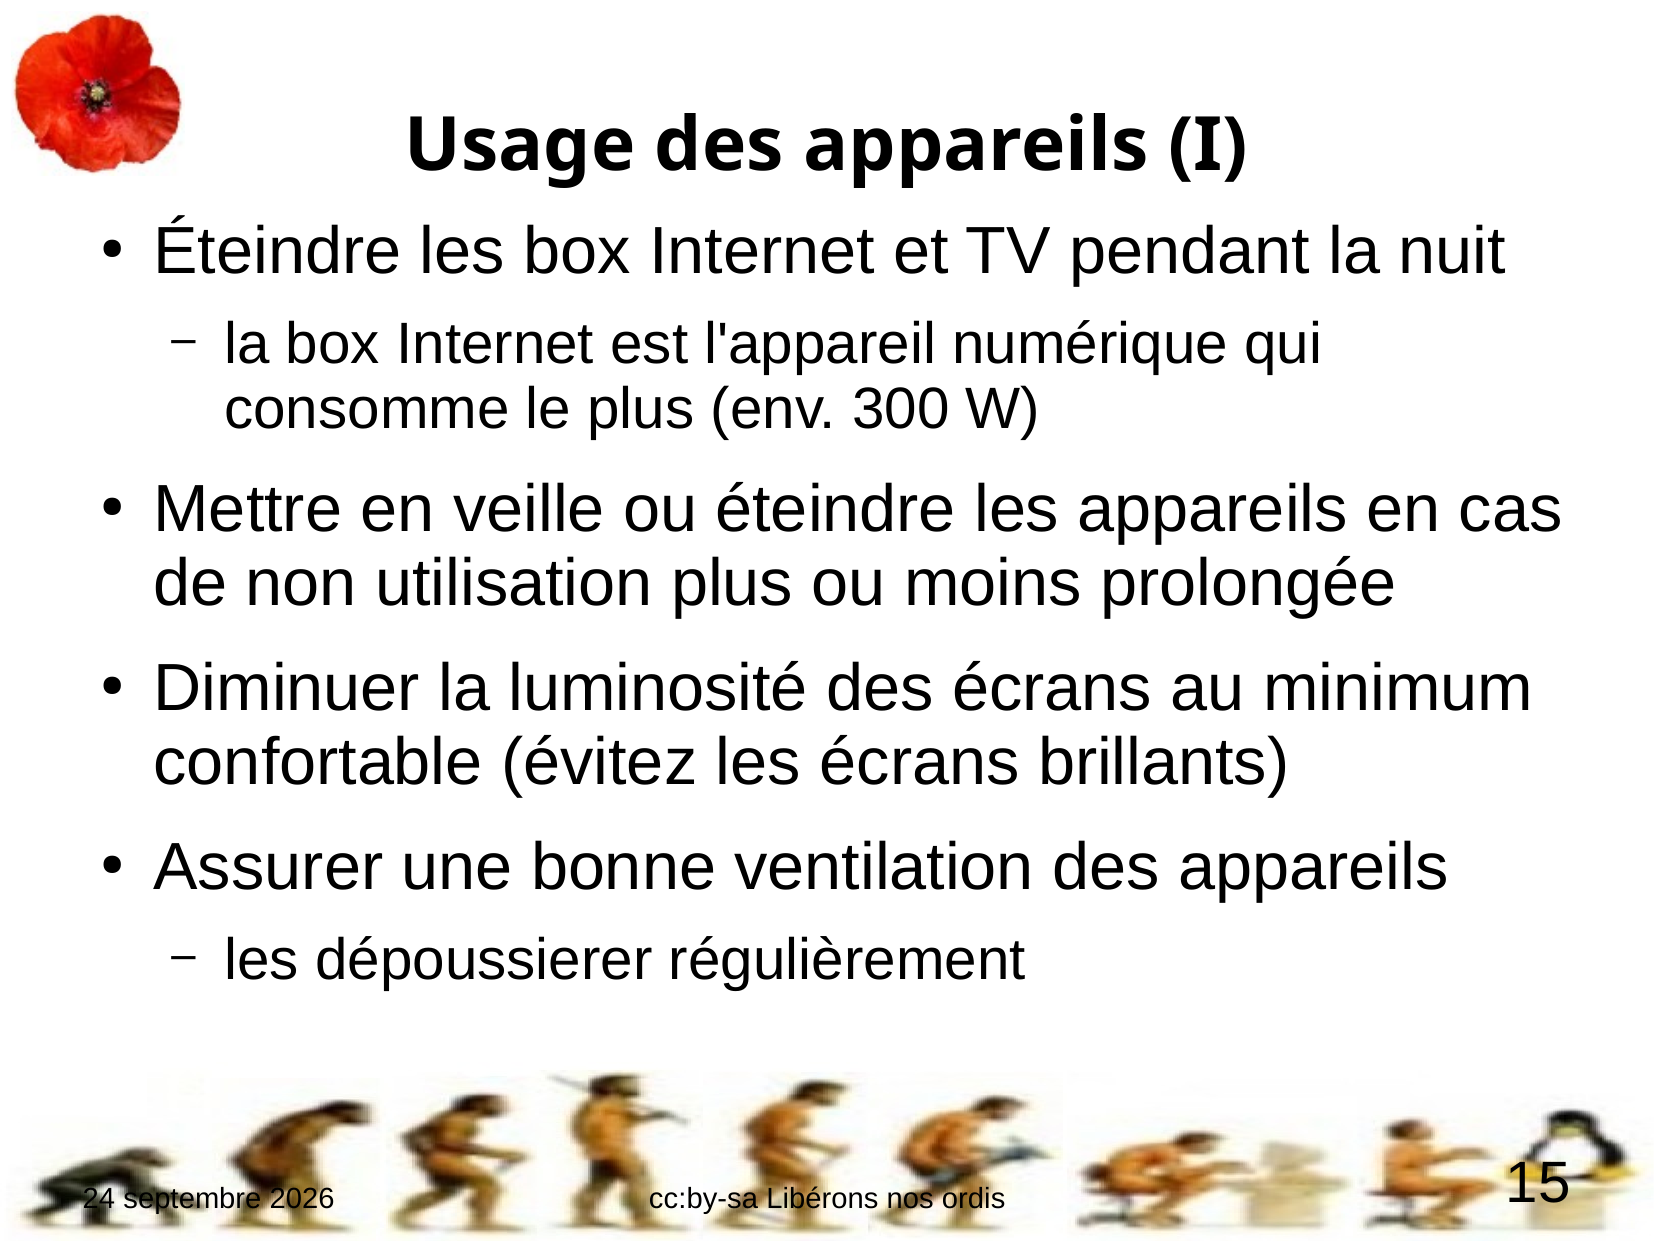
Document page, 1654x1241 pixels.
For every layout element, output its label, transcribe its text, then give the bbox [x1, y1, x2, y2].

title Usage des appareils (I) [82, 82, 1571, 201]
list Éteindre les box Internet et TV pendant la nuit la box Internet est l'appareil numérique qui consomme le plus (env. 300 W) Mettre en veille ou éteindre les appareils en cas de non utilisation plus ou moins prolongée Diminuer la luminosité des écrans au minimum confortable (évitez les écrans brillants) Assurer une bonne ventilation des appareils les dépoussierer régulièrement [82, 212, 1571, 1052]
picture [11, 11, 185, 176]
picture [0, 1062, 1654, 1241]
